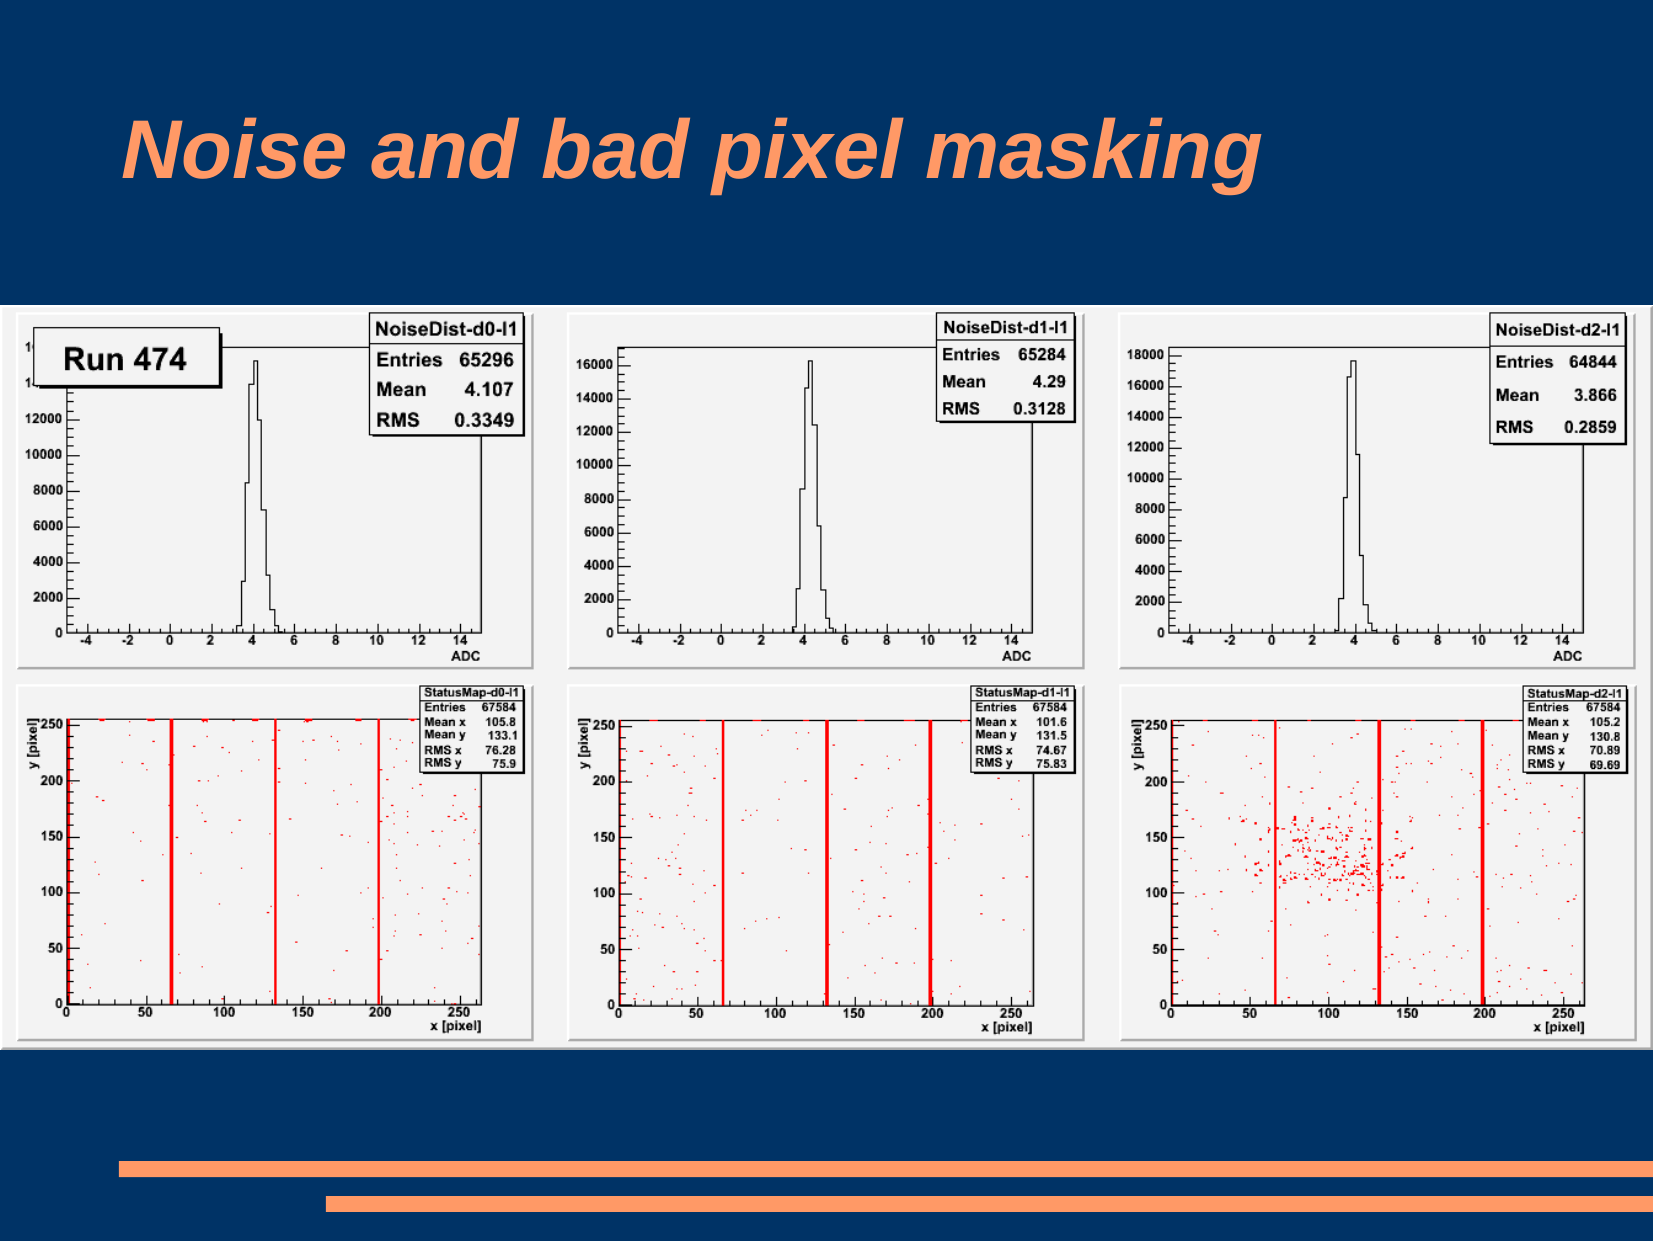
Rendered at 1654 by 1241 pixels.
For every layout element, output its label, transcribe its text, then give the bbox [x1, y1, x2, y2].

title Noise and bad pixel masking [121, 46, 1534, 254]
picture [0, 305, 1653, 1051]
